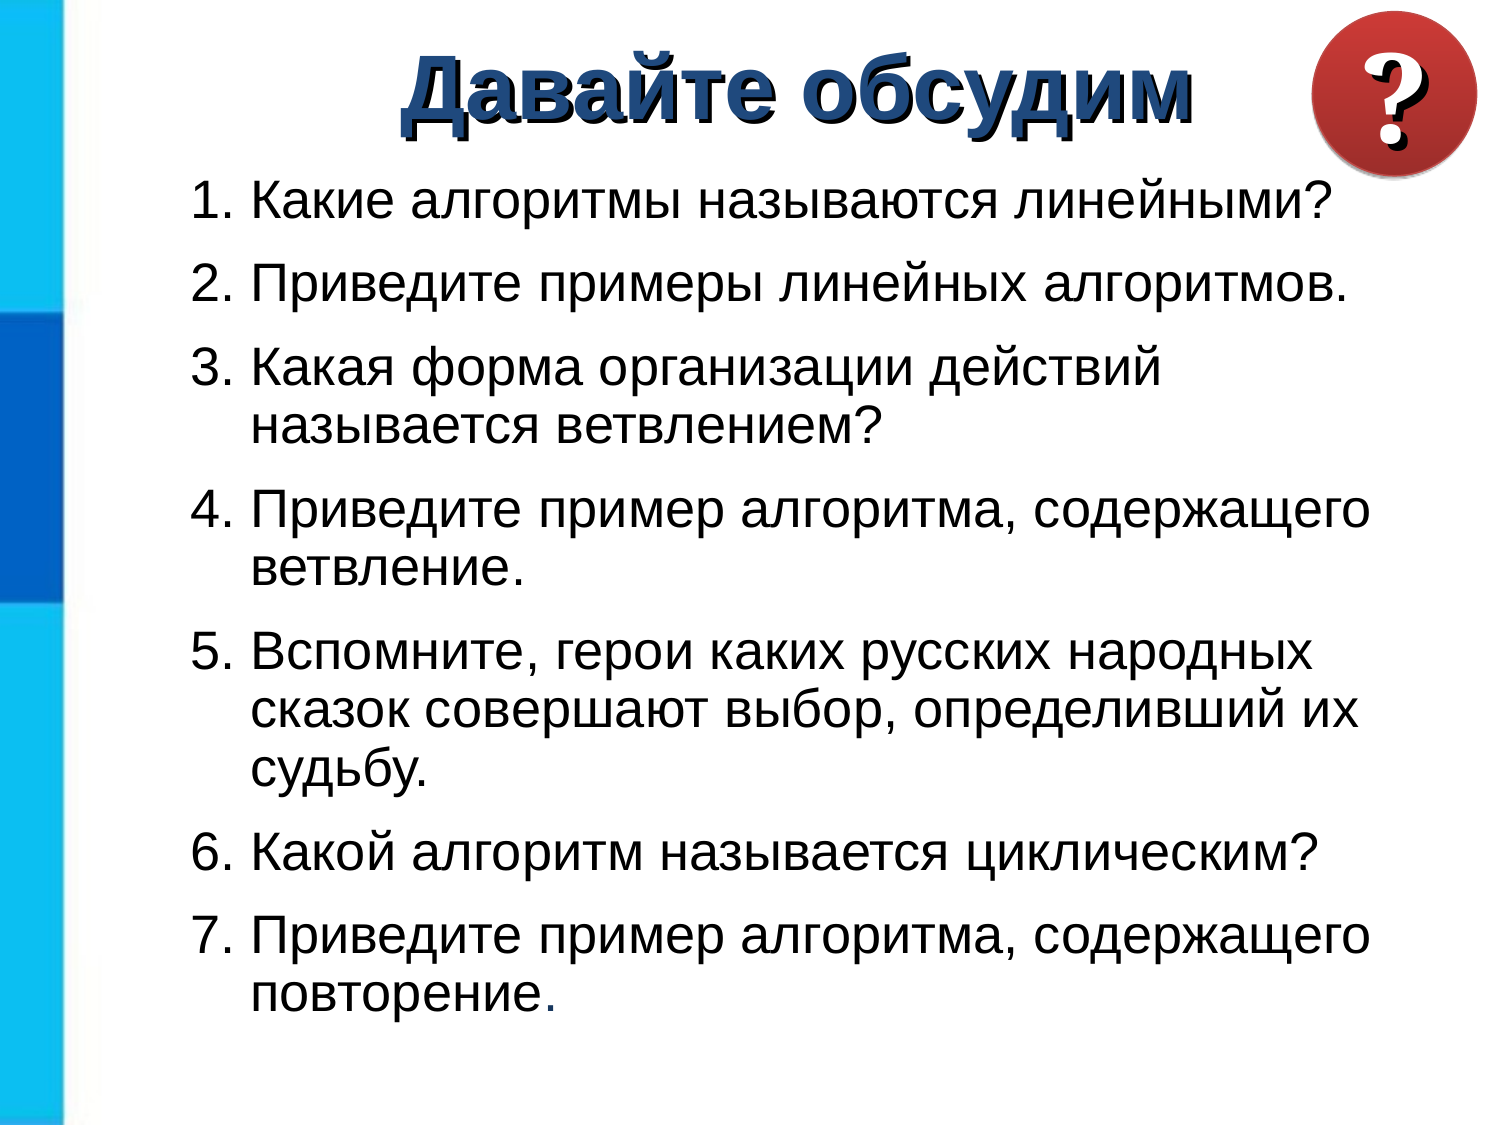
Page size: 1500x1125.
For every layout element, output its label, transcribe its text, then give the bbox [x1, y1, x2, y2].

picture [0, 0, 1500, 1125]
text_box ? [1312, 11, 1477, 176]
title Давайте обсудим [171, 30, 1341, 135]
list Какие алгоритмы называются линейными? Приведите примеры линейных алгоритмов. Какая форма организации действий называется ветвлением? Приведите пример алгоритма, содержащего ветвление. Вспомните, герои каких русских народных сказок совершают выбор, определивший их судьбу. Какой алгоритм называется циклическим? Приведите пример алгоритма, содержащего повторение. [175, 164, 1407, 1040]
